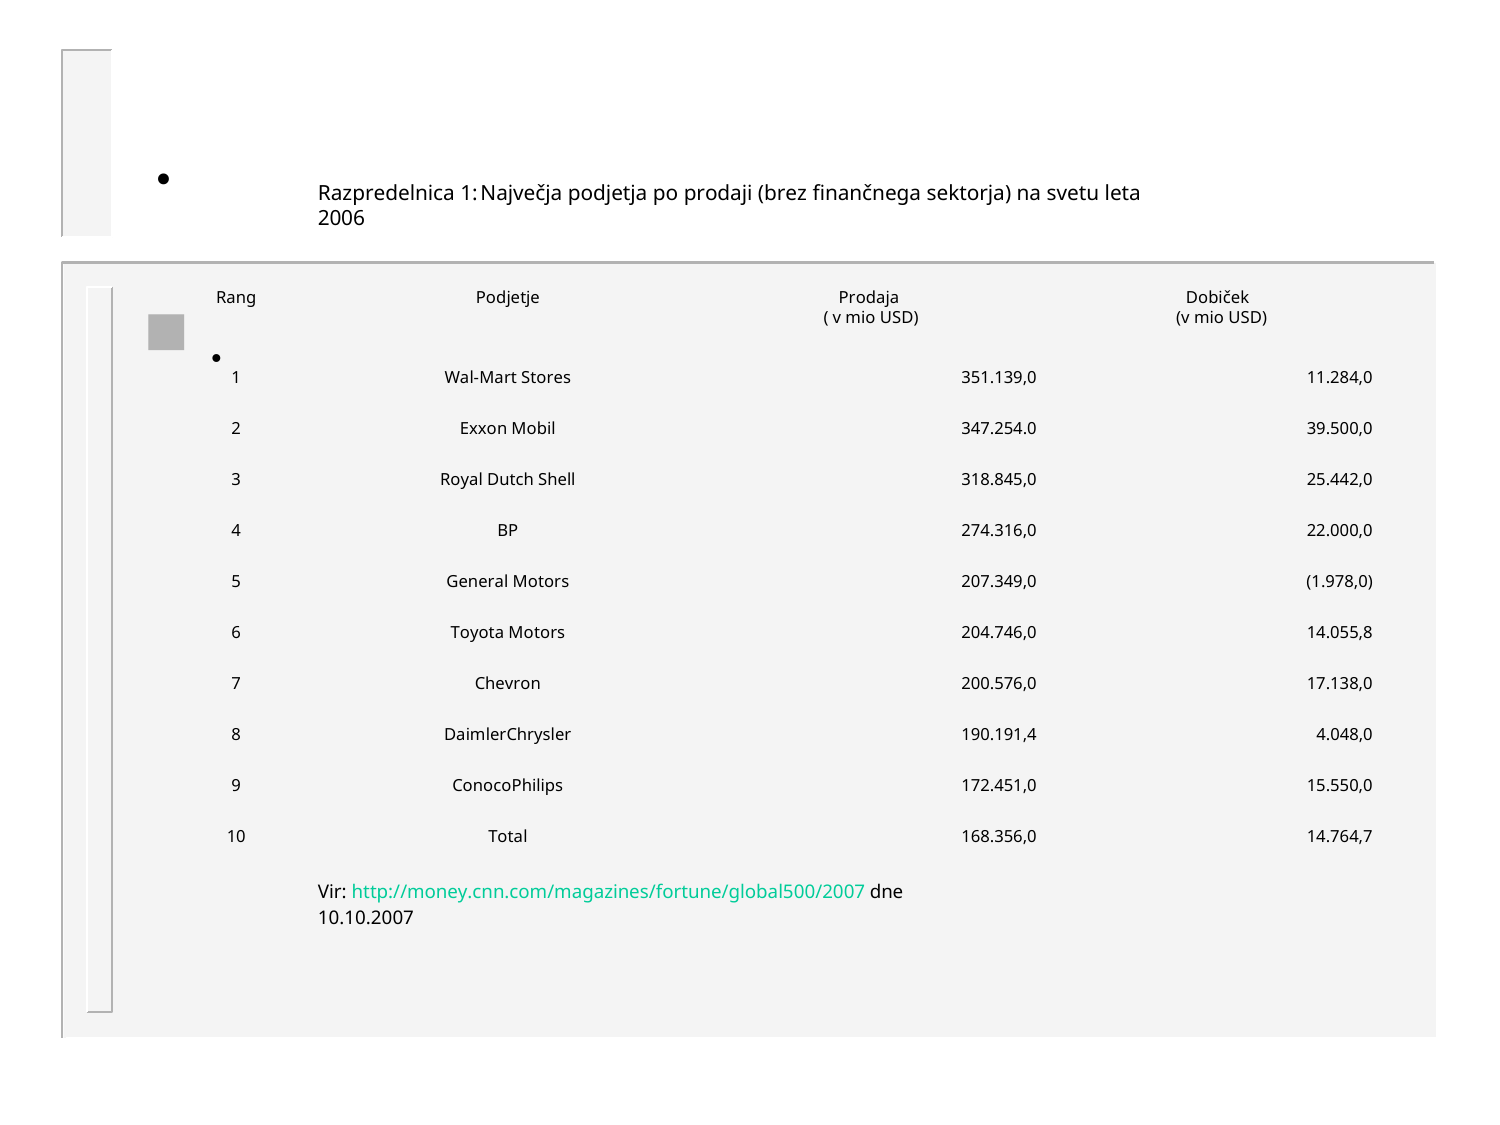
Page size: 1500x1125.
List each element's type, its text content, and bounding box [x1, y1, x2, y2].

table_cell Royal Dutch Shell [325, 461, 691, 512]
table_cell General Motors [325, 563, 691, 614]
table_cell 6 [148, 614, 325, 665]
table_cell 14.055,8 [1052, 614, 1388, 665]
table_cell 204.746,0 [691, 614, 1052, 665]
text_box Vir: http://money.cnn.com/magazines/fortune/global500/2007 dne 10.10.2007 [303, 872, 1016, 936]
table_cell 274.316,0 [691, 512, 1052, 563]
table_cell 347.254.0 [691, 410, 1052, 461]
table_cell 17.138,0 [1052, 665, 1388, 716]
table_cell Toyota Motors [325, 614, 691, 665]
table_cell 22.000,0 [1052, 512, 1388, 563]
table_cell 318.845,0 [691, 461, 1052, 512]
table_cell 168.356,0 [691, 818, 1052, 869]
table_cell 172.451,0 [691, 767, 1052, 818]
table_cell 15.550,0 [1052, 767, 1388, 818]
table_cell Wal-Mart Stores [325, 359, 691, 410]
table_cell 190.191,4 [691, 716, 1052, 767]
table_cell BP [325, 512, 691, 563]
list . [137, 287, 1413, 963]
table_cell Total [325, 818, 691, 869]
table_cell Chevron [325, 665, 691, 716]
table_cell 4.048,0 [1052, 716, 1388, 767]
table_cell 2 [148, 410, 325, 461]
table_cell 207.349,0 [691, 563, 1052, 614]
table_cell 14.764,7 [1052, 818, 1388, 869]
table_cell 7 [148, 665, 325, 716]
table_cell 4 [148, 512, 325, 563]
table_cell 1 [148, 359, 325, 410]
table_cell 200.576,0 [691, 665, 1052, 716]
table_cell 351.139,0 [691, 359, 1052, 410]
table_cell 10 [148, 818, 325, 869]
table_cell 9 [148, 767, 325, 818]
table_cell 25.442,0 [1052, 461, 1388, 512]
table_cell 11.284,0 [1052, 359, 1388, 410]
table_header Podjetje [325, 279, 691, 359]
table_cell 5 [148, 563, 325, 614]
table_cell DaimlerChrysler [325, 716, 691, 767]
table_cell ConocoPhilips [325, 767, 691, 818]
table_cell 8 [148, 716, 325, 767]
table_cell 39.500,0 [1052, 410, 1388, 461]
table_header Dobiček (v mio USD) [1052, 279, 1388, 359]
table_header Prodaja ( v mio USD) [691, 279, 1052, 359]
table_cell (1.978,0) [1052, 563, 1388, 614]
title . [137, 56, 1413, 238]
table_cell Exxon Mobil [325, 410, 691, 461]
table_header Rang [148, 279, 325, 359]
table_cell 3 [148, 461, 325, 512]
text_box Razpredelnica 1: Največja podjetja po prodaji (brez finančnega sektorja) na svetu leta 2006 [303, 171, 1197, 263]
